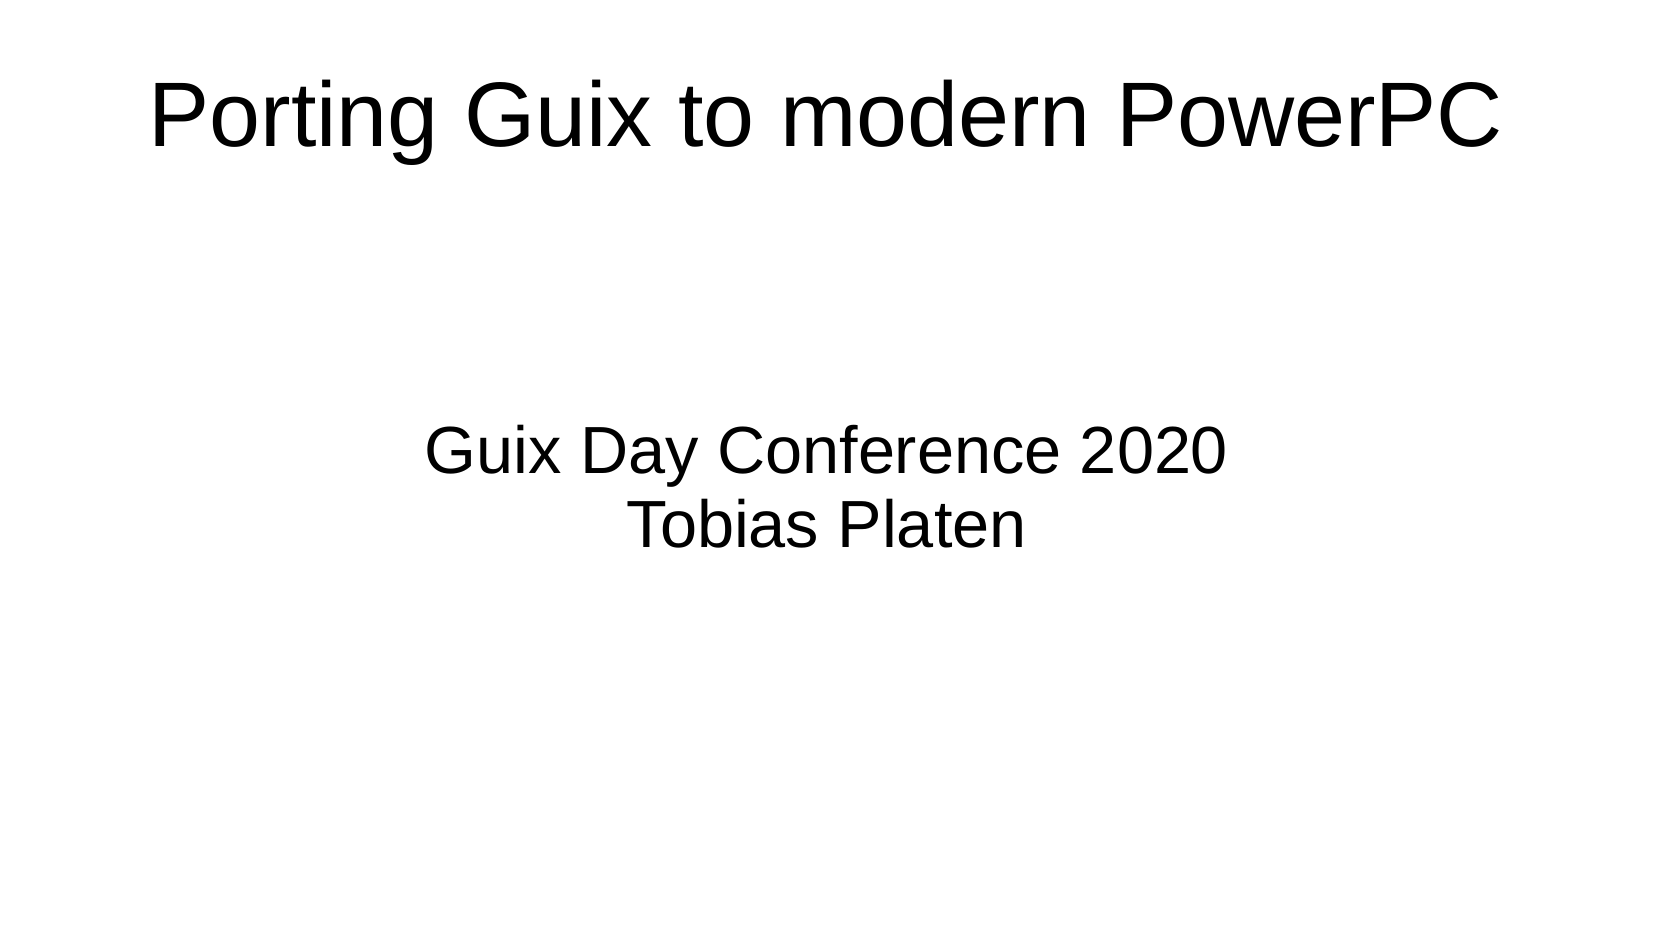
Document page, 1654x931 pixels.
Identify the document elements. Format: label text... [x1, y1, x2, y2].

title Porting Guix to modern PowerPC [82, 37, 1571, 193]
subtitle Guix Day Conference 2020 Tobias Platen [82, 217, 1571, 758]
